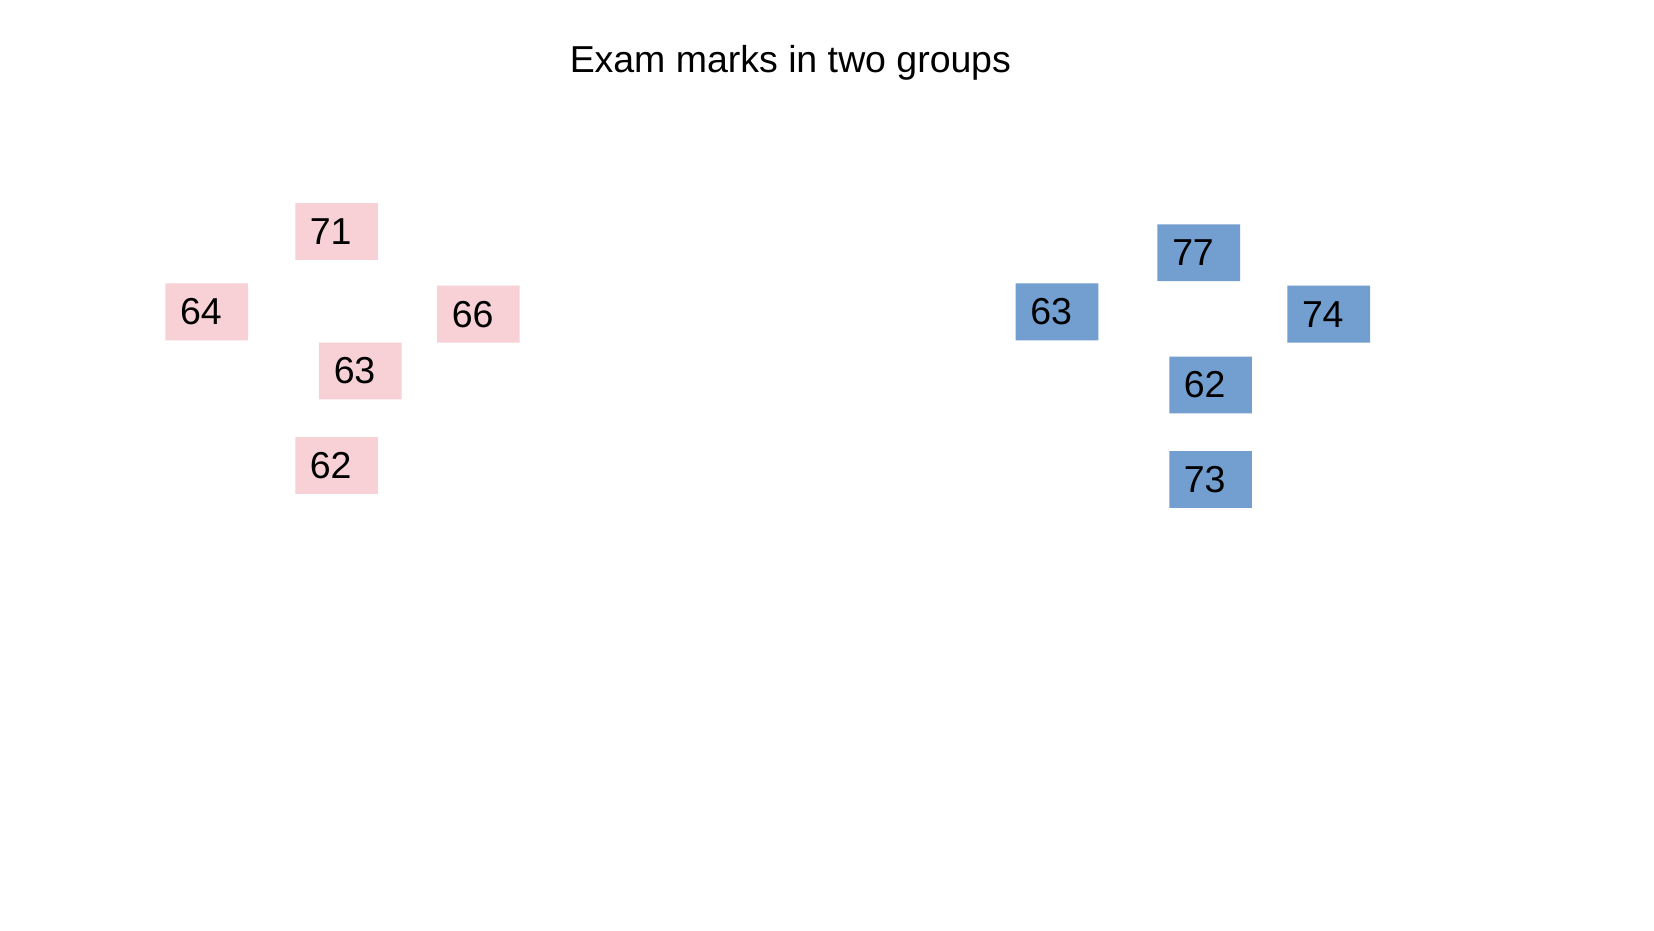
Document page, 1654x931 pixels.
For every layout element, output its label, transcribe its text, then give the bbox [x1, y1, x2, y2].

text_box 63 [318, 342, 402, 400]
text_box 64 [165, 283, 249, 341]
text_box Exam marks in two groups [555, 31, 1087, 88]
text_box 74 [1287, 285, 1371, 343]
text_box 62 [295, 437, 378, 494]
text_box 77 [1157, 224, 1241, 282]
text_box 73 [1169, 451, 1252, 508]
text_box 71 [295, 203, 378, 260]
text_box 62 [1169, 356, 1252, 414]
text_box 66 [437, 285, 520, 343]
text_box 63 [1015, 283, 1099, 341]
